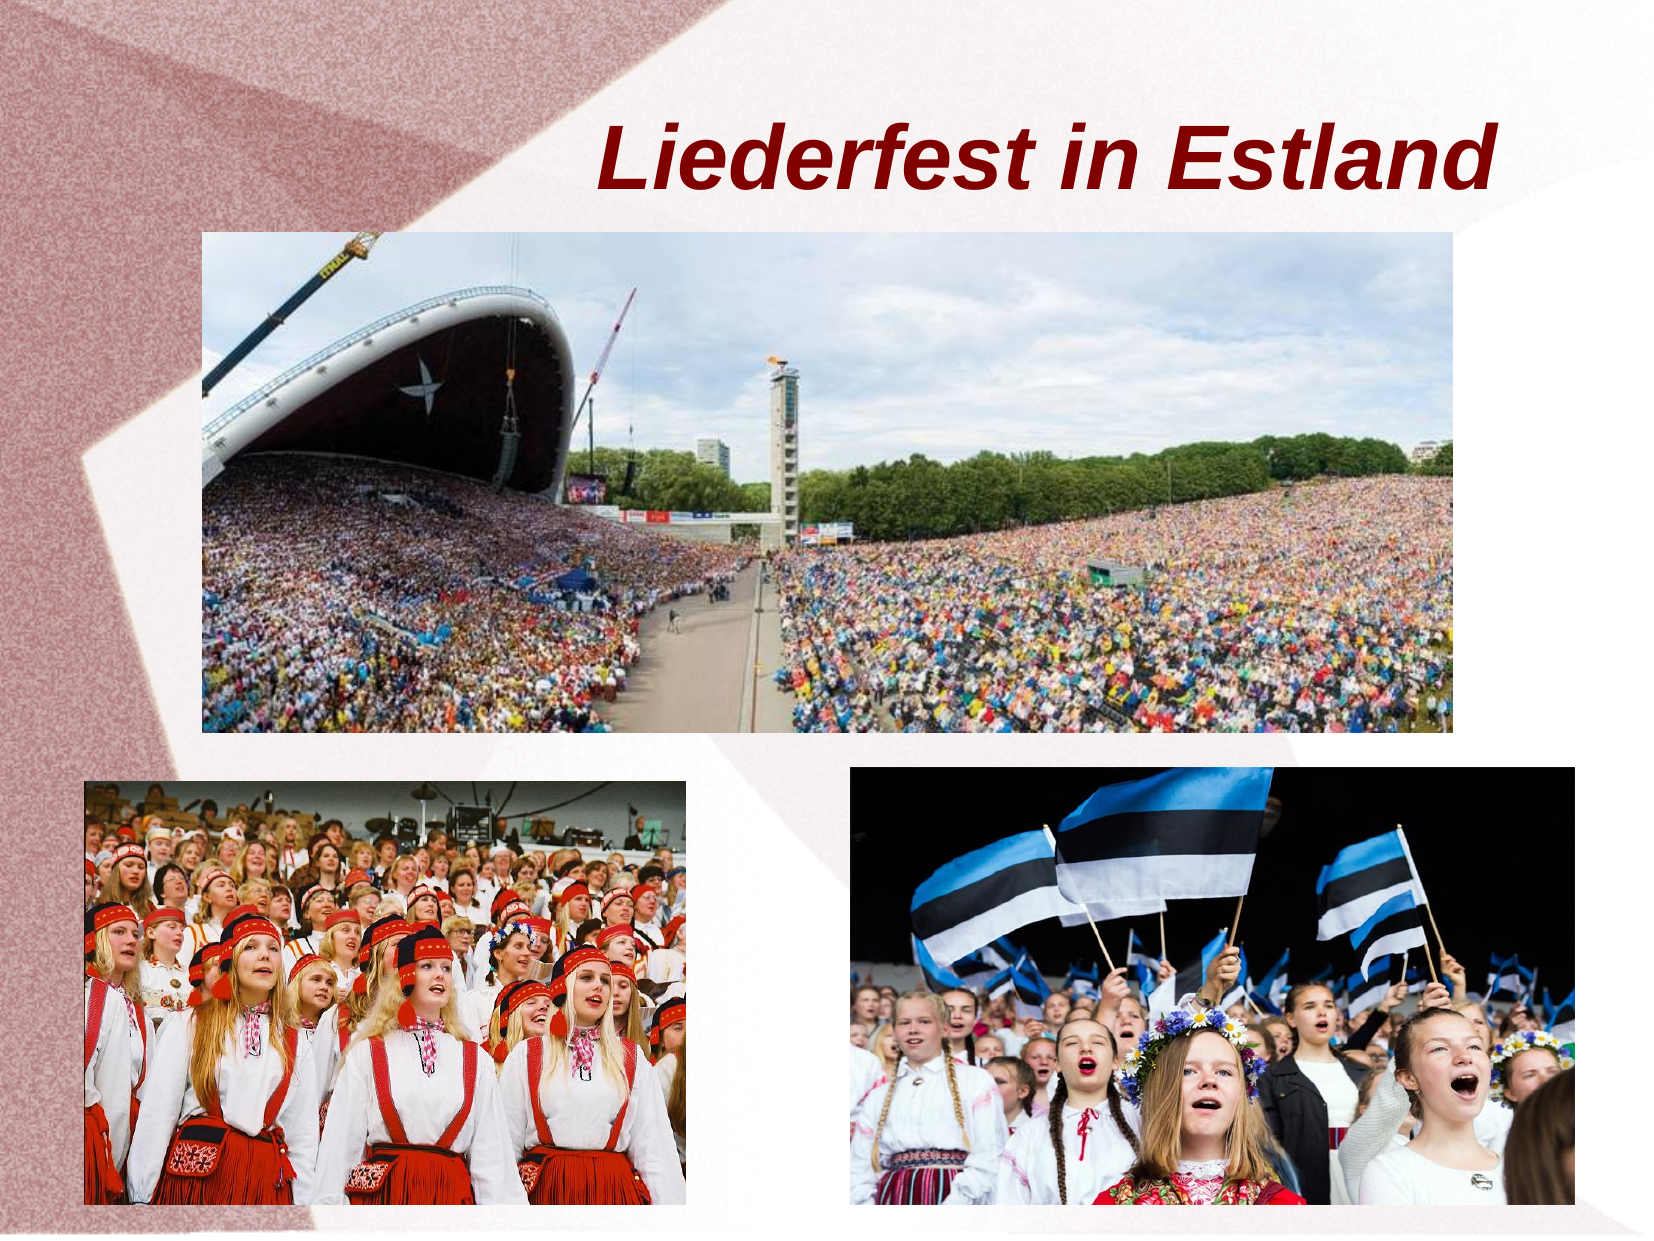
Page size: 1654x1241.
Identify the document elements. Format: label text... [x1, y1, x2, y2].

picture [84, 782, 686, 1205]
picture [850, 767, 1575, 1205]
picture [202, 232, 1453, 733]
title Liederfest in Estland [596, 49, 1607, 257]
